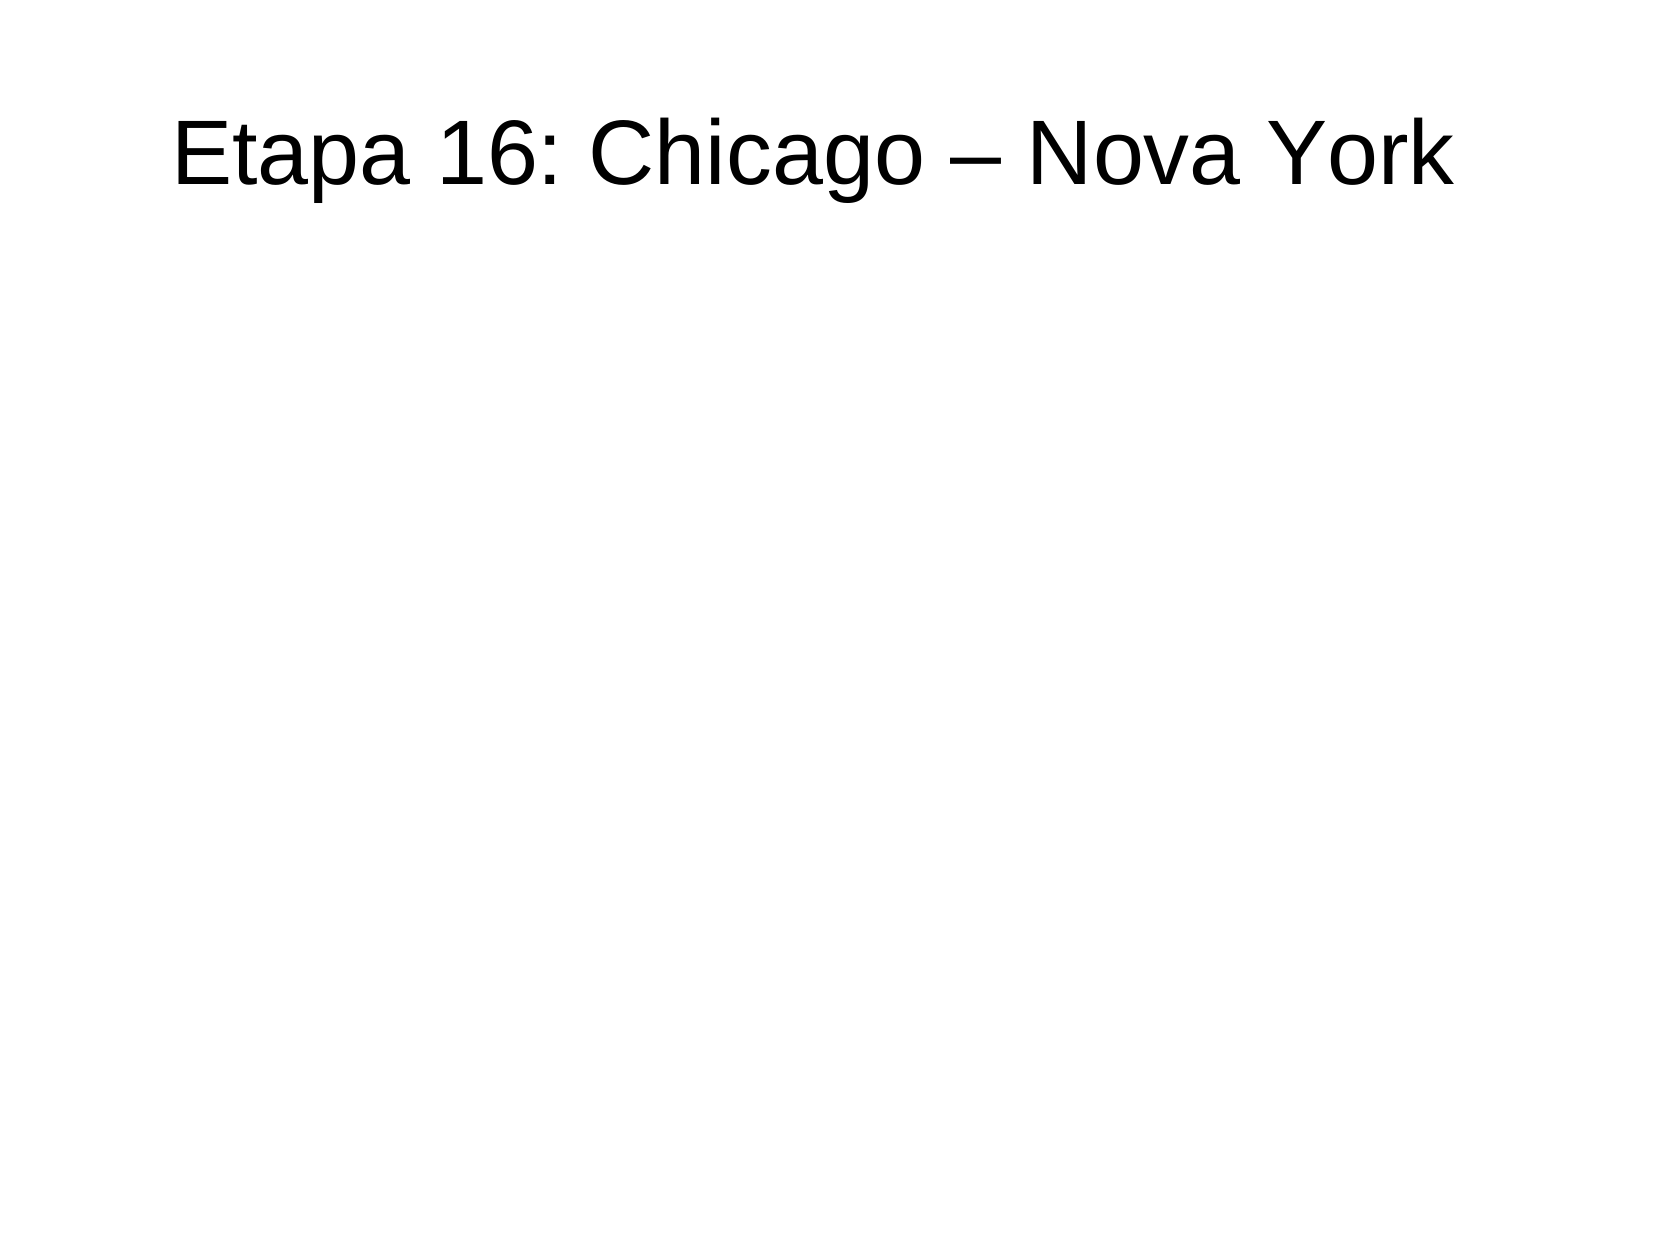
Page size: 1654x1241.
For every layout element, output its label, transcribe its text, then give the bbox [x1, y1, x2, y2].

title Etapa 16: Chicago – Nova York [82, 49, 1571, 257]
